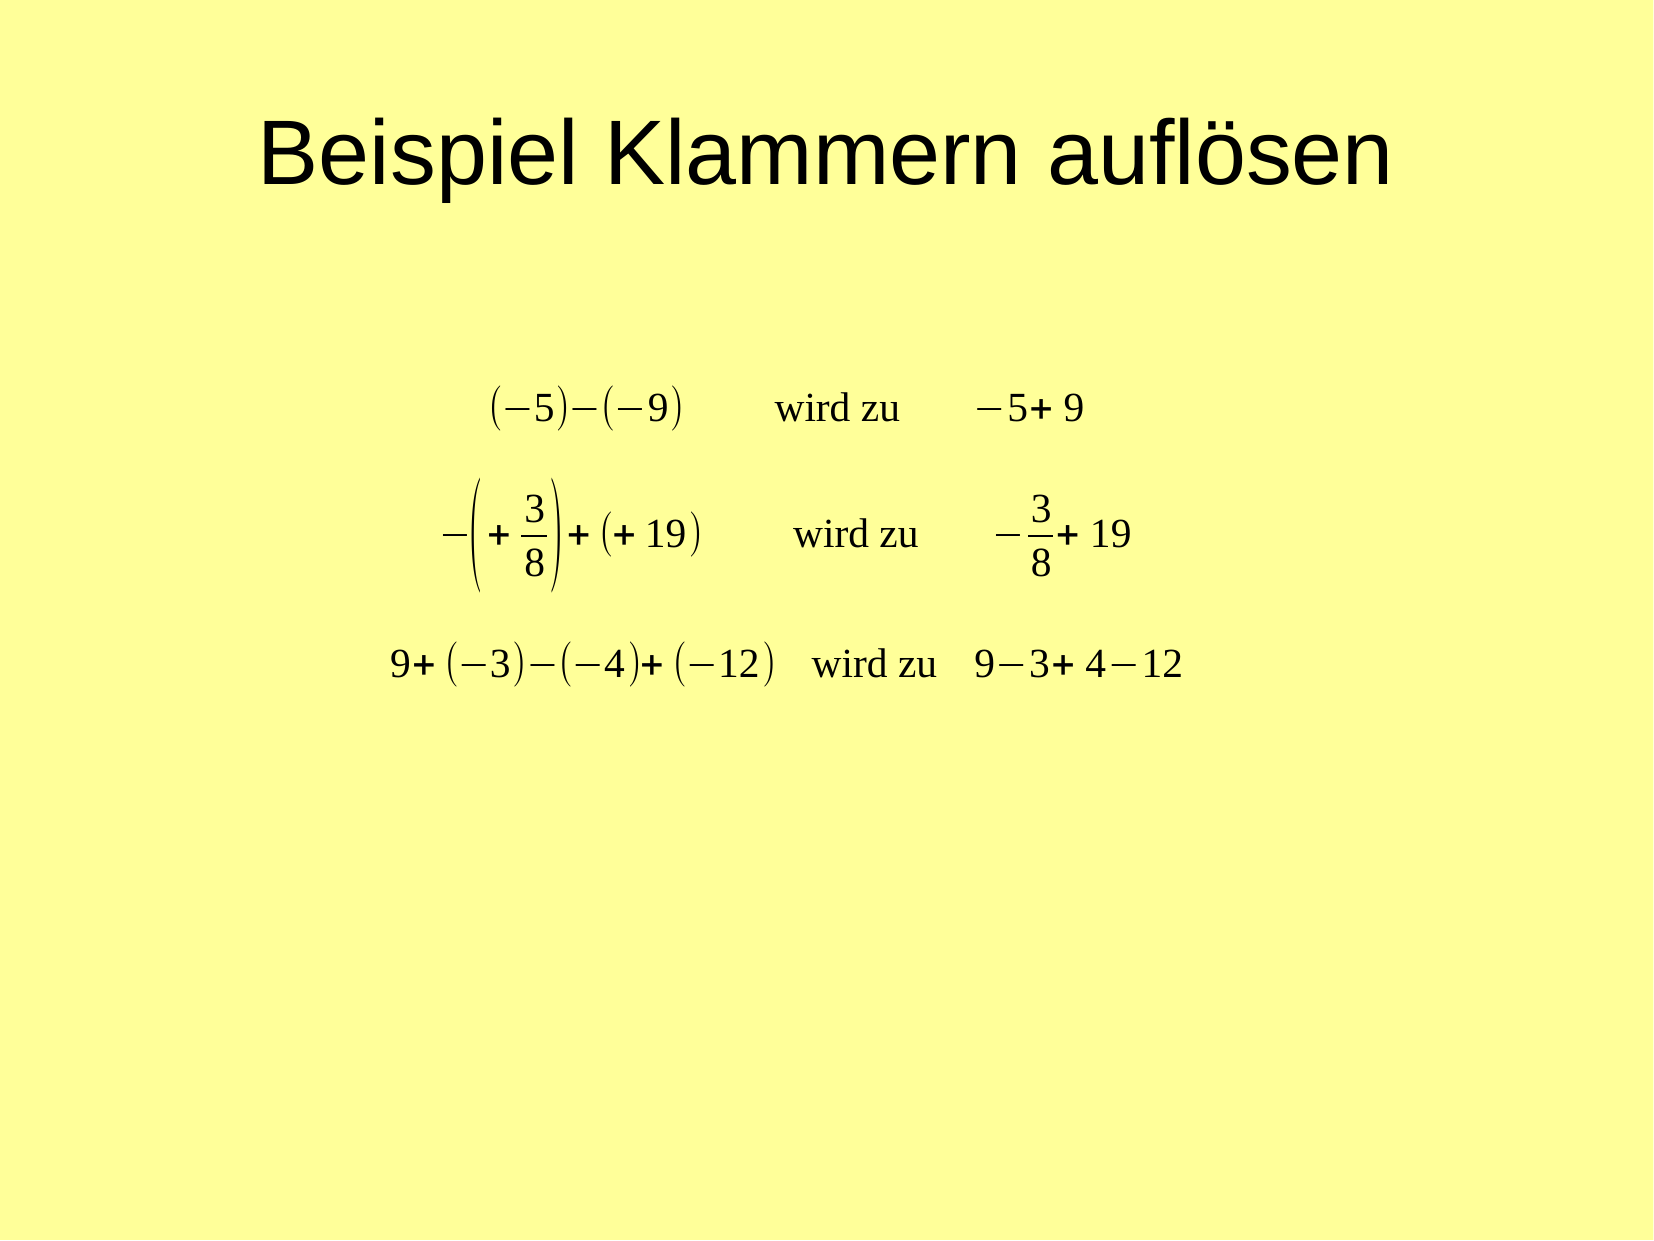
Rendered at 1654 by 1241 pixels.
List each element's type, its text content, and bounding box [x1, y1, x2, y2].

title Beispiel Klammern auflösen [82, 49, 1571, 257]
chart [383, 383, 1189, 689]
